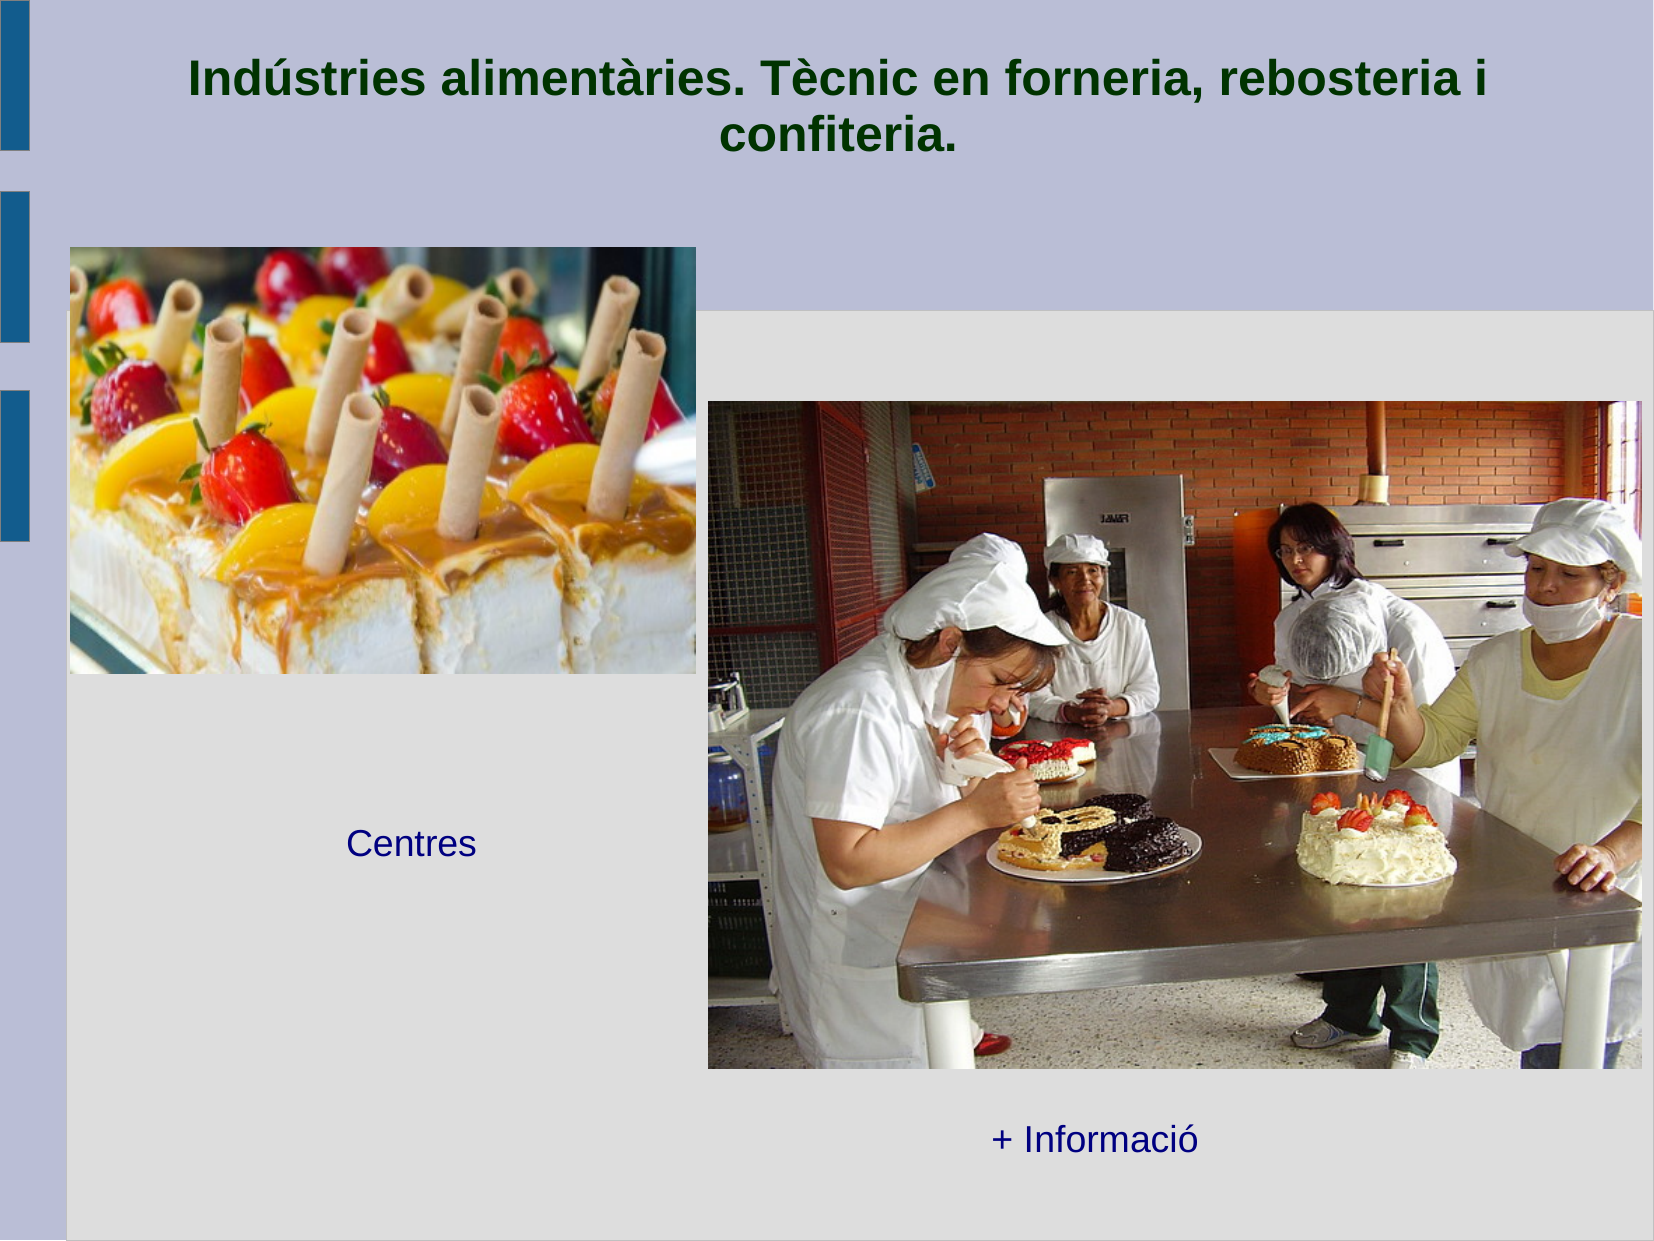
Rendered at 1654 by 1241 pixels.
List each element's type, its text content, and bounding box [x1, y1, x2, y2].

text_box Centres [331, 814, 520, 885]
picture [70, 247, 696, 674]
text_box + Informació [976, 1111, 1241, 1182]
picture [708, 401, 1642, 1069]
title Indústries alimentàries. Tècnic en forneria, rebosteria i confiteria. [129, 49, 1548, 164]
